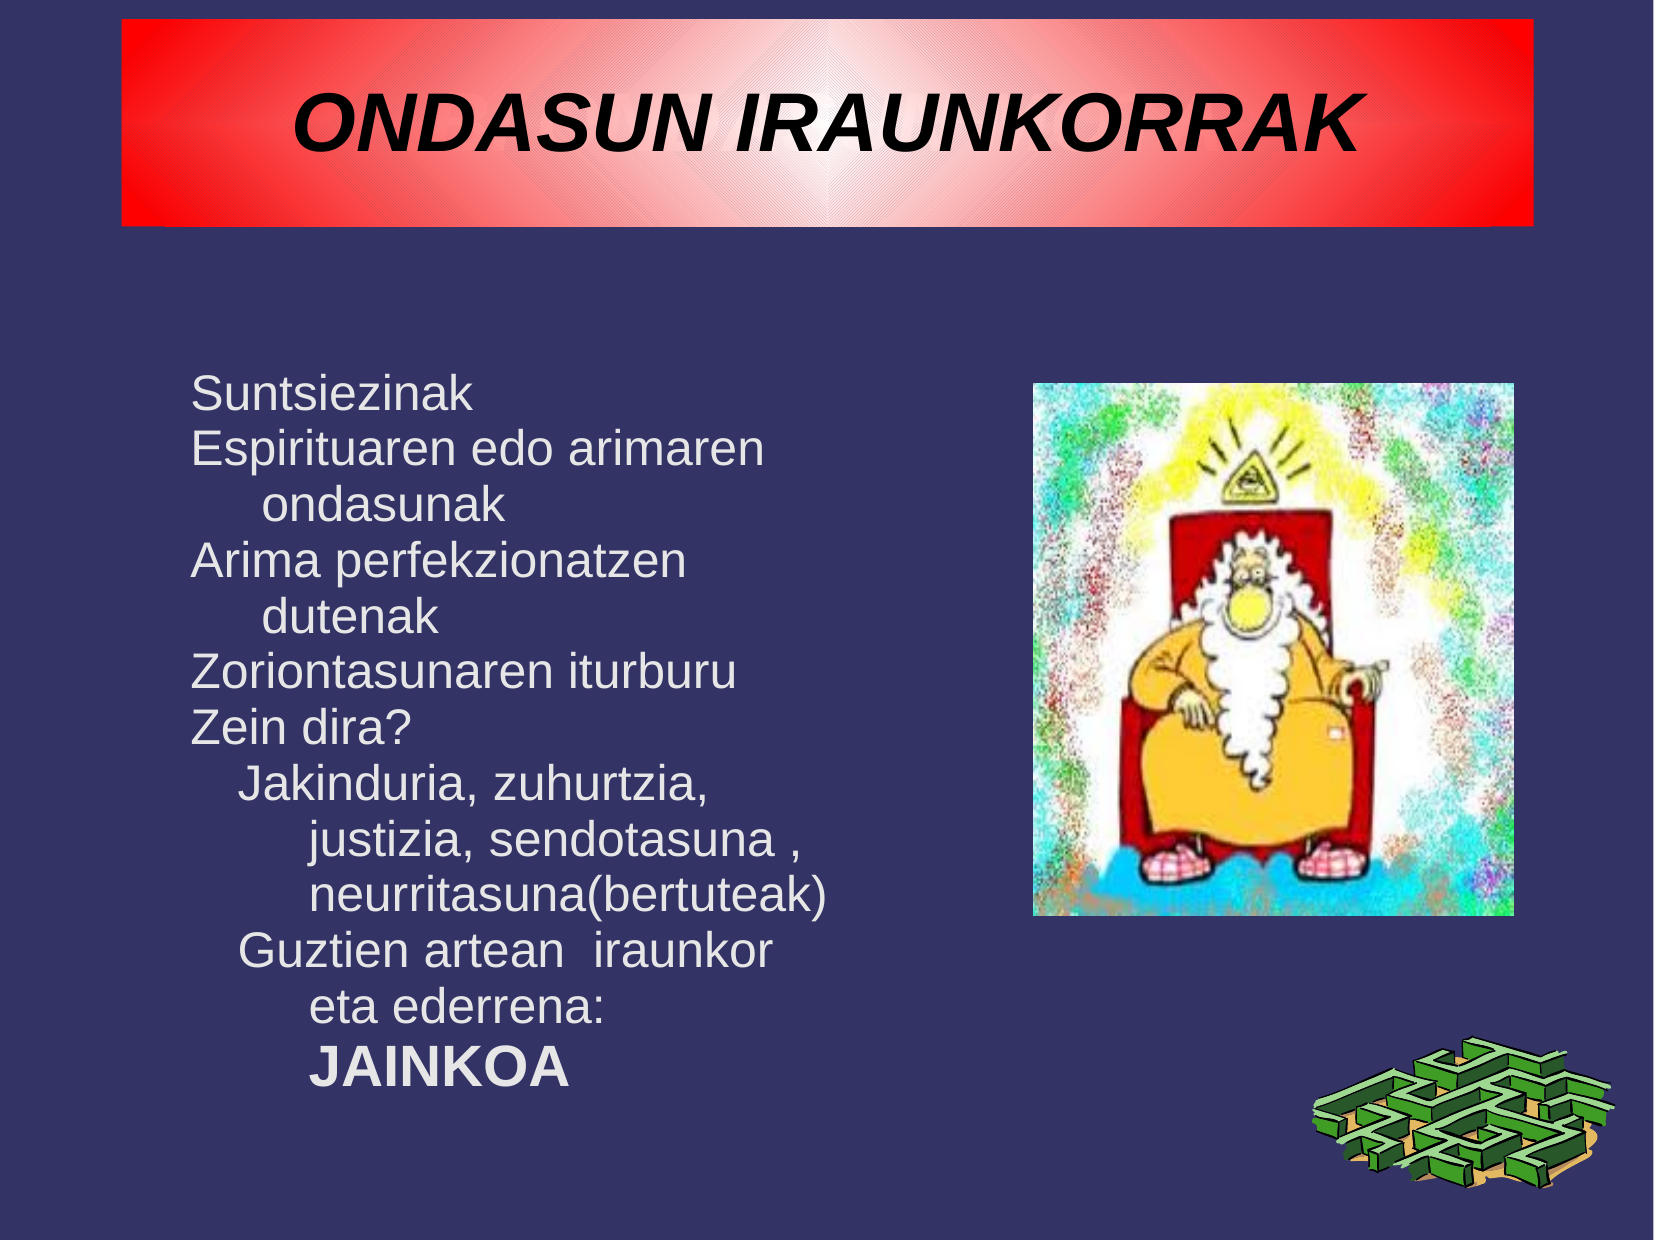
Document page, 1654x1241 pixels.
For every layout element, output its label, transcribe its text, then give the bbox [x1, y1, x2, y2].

picture [1033, 383, 1514, 916]
list Suntsiezinak Espirituaren edo arimaren ondasunak Arima perfekzionatzen dutenak Zoriontasunaren iturburu Zein dira? Jakinduria, zuhurtzia, justizia, sendotasuna , neurritasuna(bertuteak) Guztien artean iraunkor eta ederrena: JAINKOA [178, 364, 858, 1147]
title ONDASUN IRAUNKORRAK [121, 19, 1534, 227]
